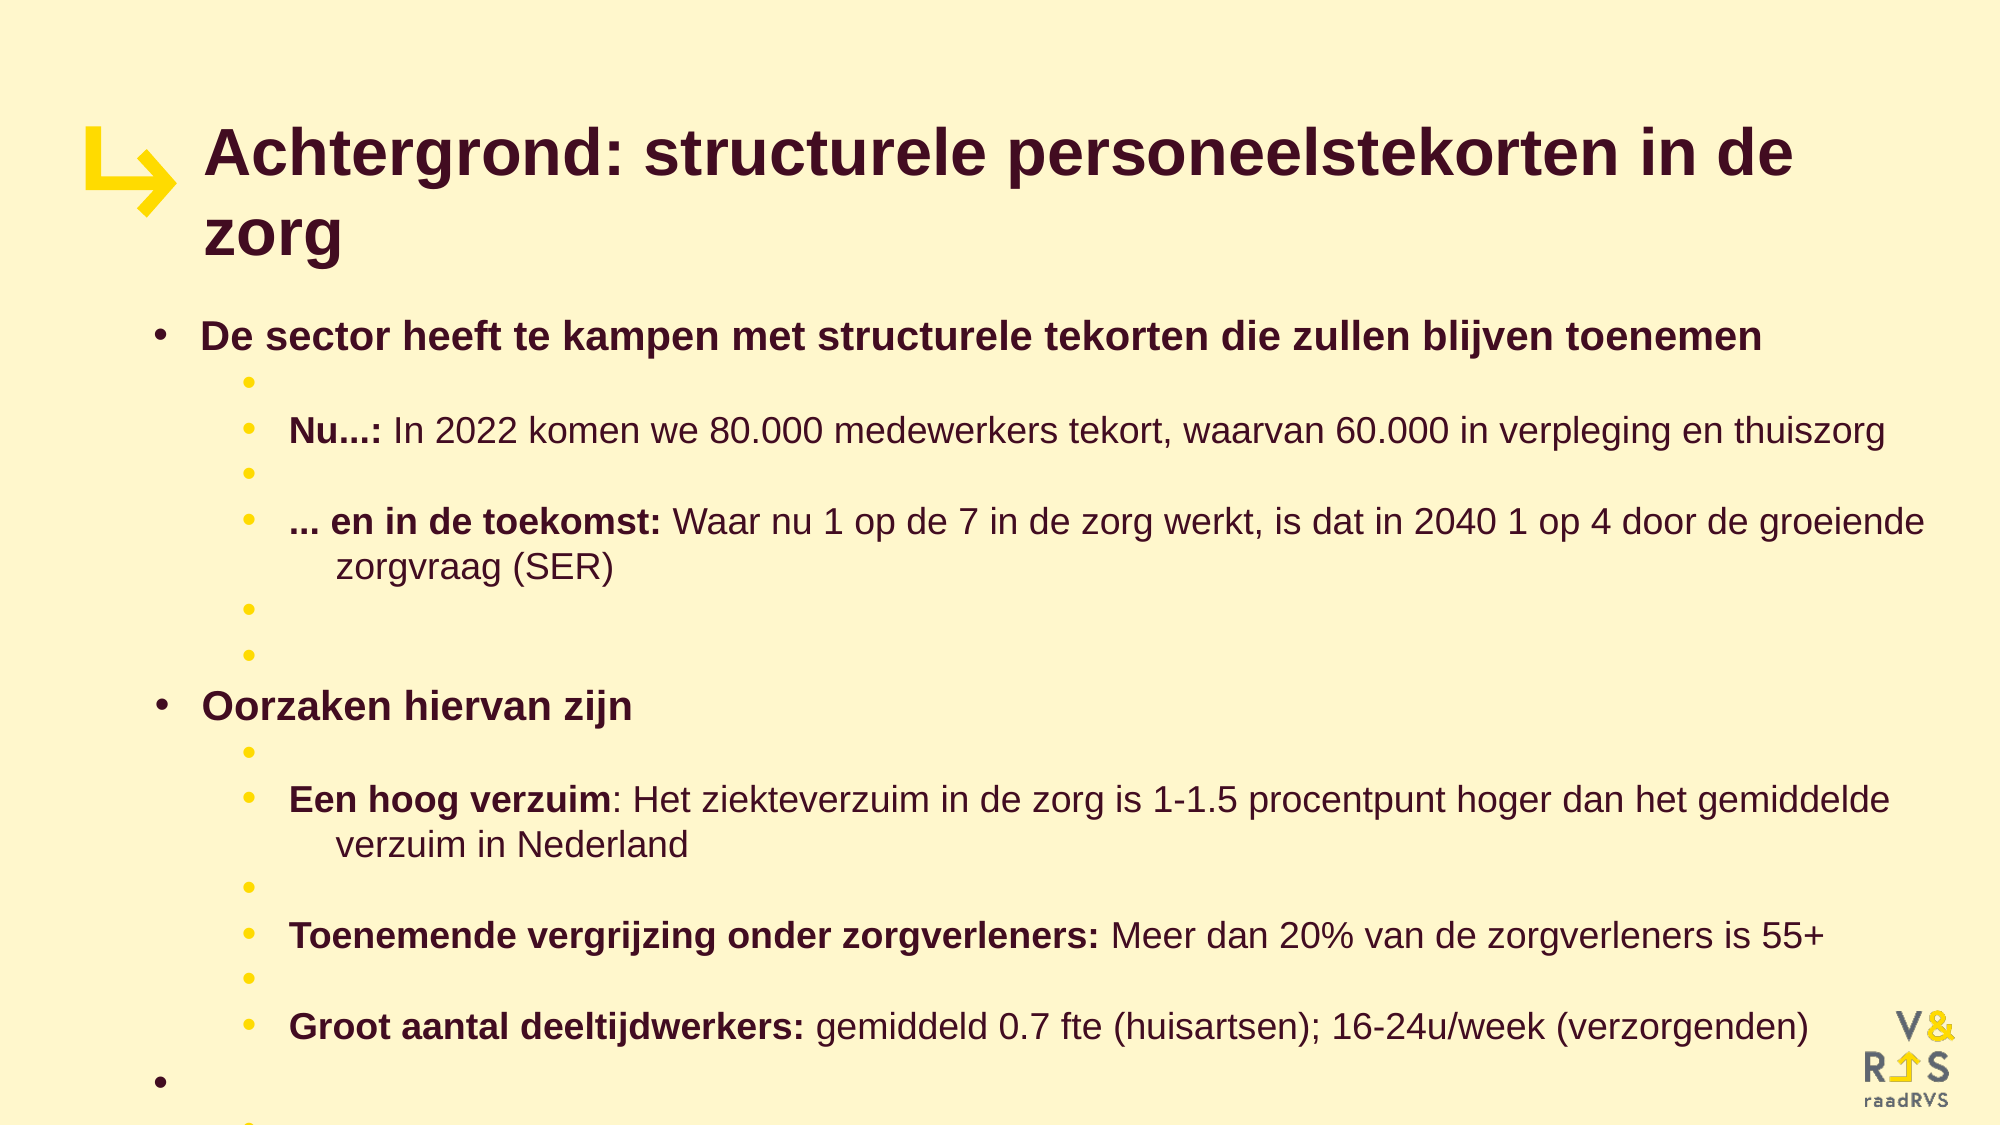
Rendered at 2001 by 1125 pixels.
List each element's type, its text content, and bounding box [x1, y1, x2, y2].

title Achtergrond: structurele personeelstekorten in de zorg [203, 108, 1917, 200]
text_box De sector heeft te kampen met structurele tekorten die zullen blijven toenemen Nu...: In 2022 komen we 80.000 medewerkers tekort, waarvan 60.000 in verpleging en thuiszorg ... en in de toekomst: Waar nu 1 op de 7 in de zorg werkt, is dat in 2040 1 op 4 door de groeiende zorgvraag (SER) Oorzaken hiervan zijn Een hoog verzuim: Het ziekteverzuim in de zorg is 1-1.5 procentpunt hoger dan het gemiddelde verzuim in Nederland Toenemende vergrijzing onder zorgverleners: Meer dan 20% van de zorgverleners is 55+ Groot aantal deeltijdwerkers: gemiddeld 0.7 fte (huisartsen); 16-24u/week (verzorgenden) [138, 307, 1982, 987]
